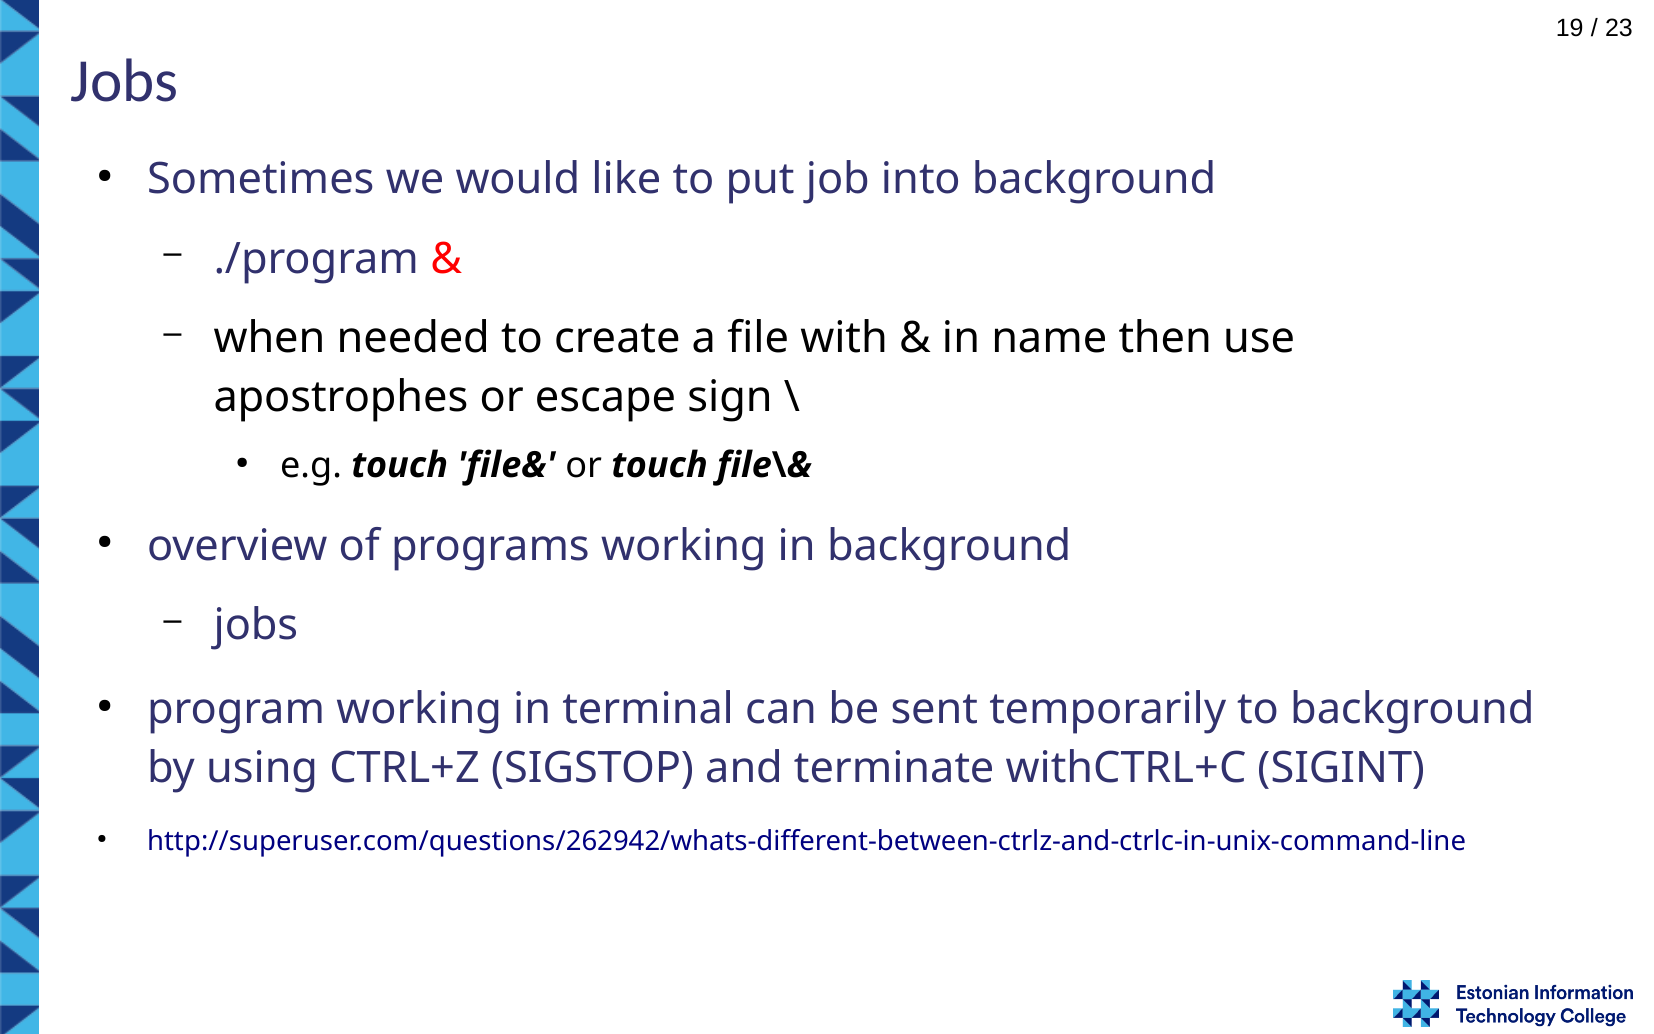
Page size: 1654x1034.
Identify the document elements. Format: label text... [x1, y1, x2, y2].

picture [1393, 980, 1633, 1027]
list Sometimes we would like to put job into background ./program & when needed to create a file with & in name then use apostrophes or escape sign \ e.g. touch 'file&' or touch file\& overview of programs working in background jobs program working in terminal can be sent temporarily to background by using CTRL+Z (SIGSTOP) and terminate withCTRL+C (SIGINT) http://superuser.com/questions/262942/whats-different-between-ctrlz-and-ctrlc-in-unix-command-line [80, 147, 1536, 916]
title Jobs [70, 41, 1630, 130]
